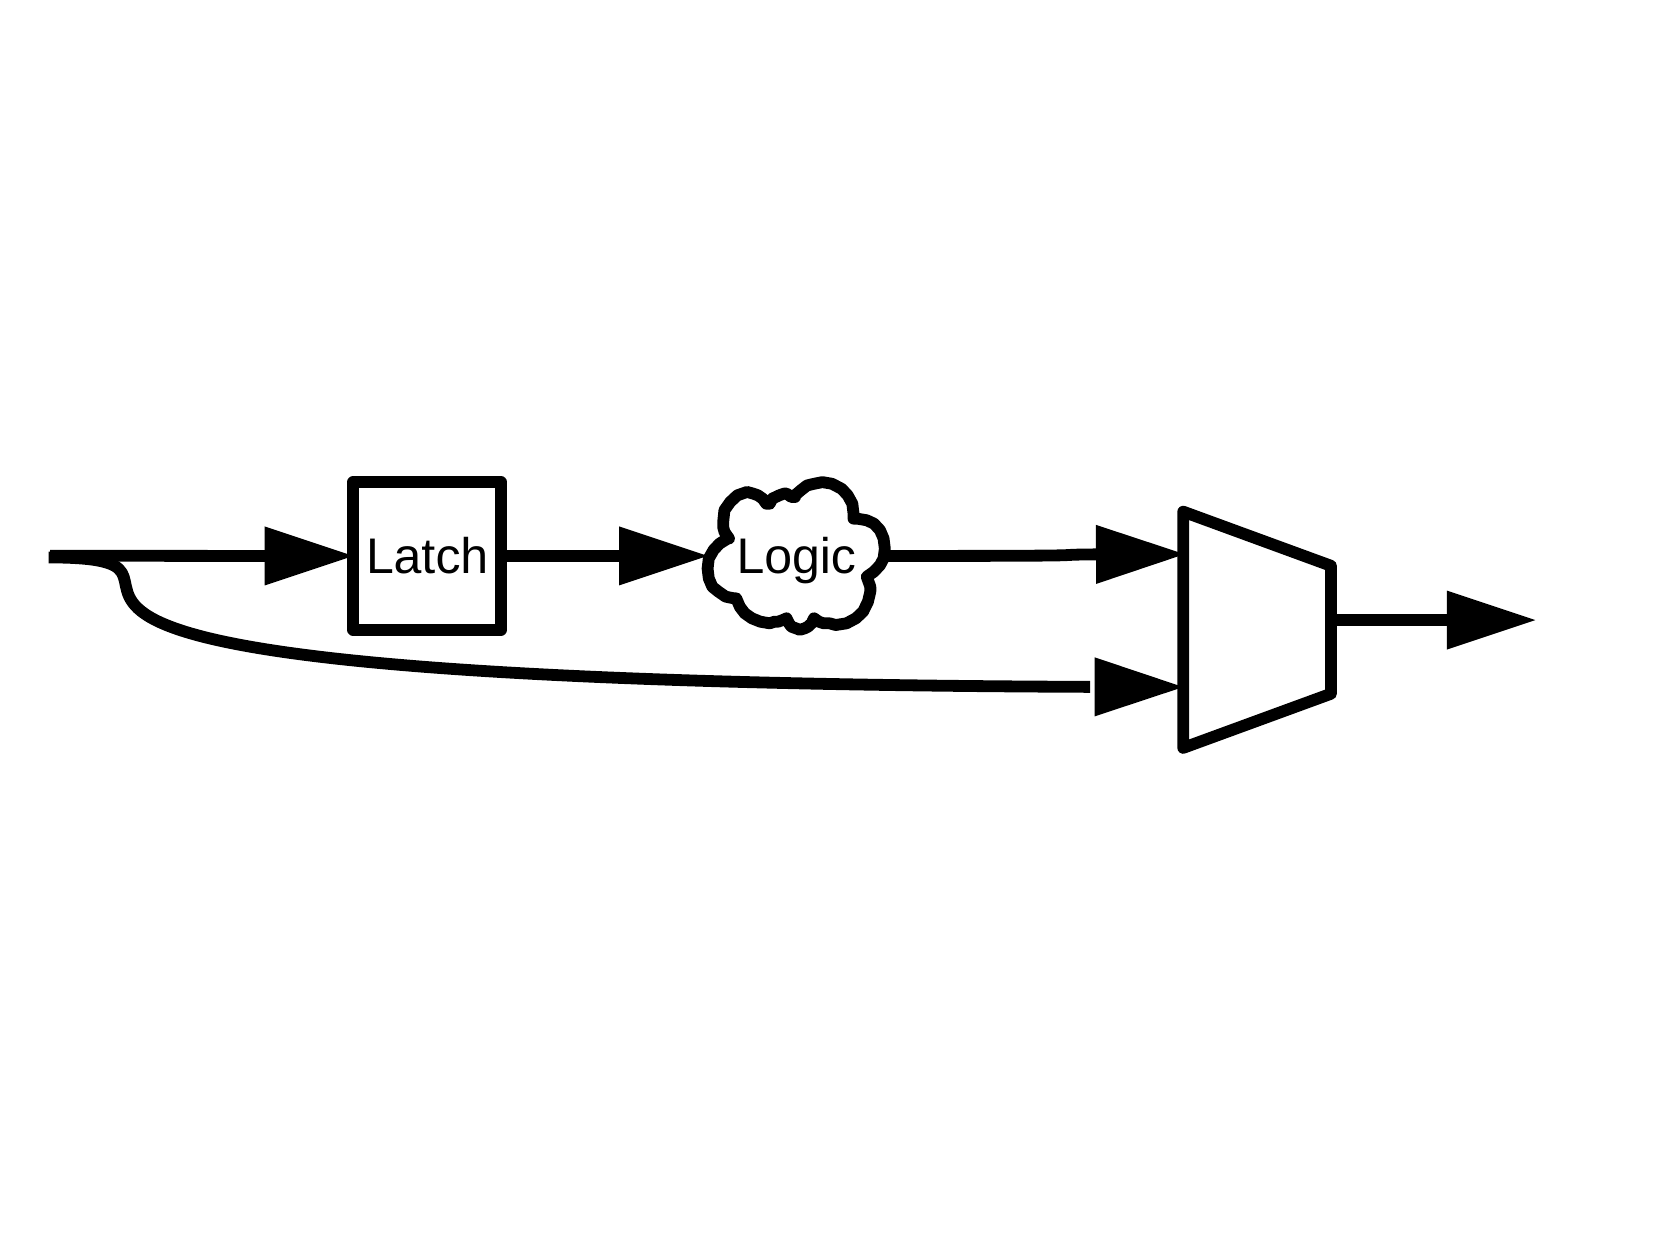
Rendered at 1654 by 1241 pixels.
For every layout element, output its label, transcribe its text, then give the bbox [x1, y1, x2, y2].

text_box [1183, 511, 1331, 748]
text_box Logic [707, 482, 885, 630]
text_box Latch [353, 482, 501, 630]
